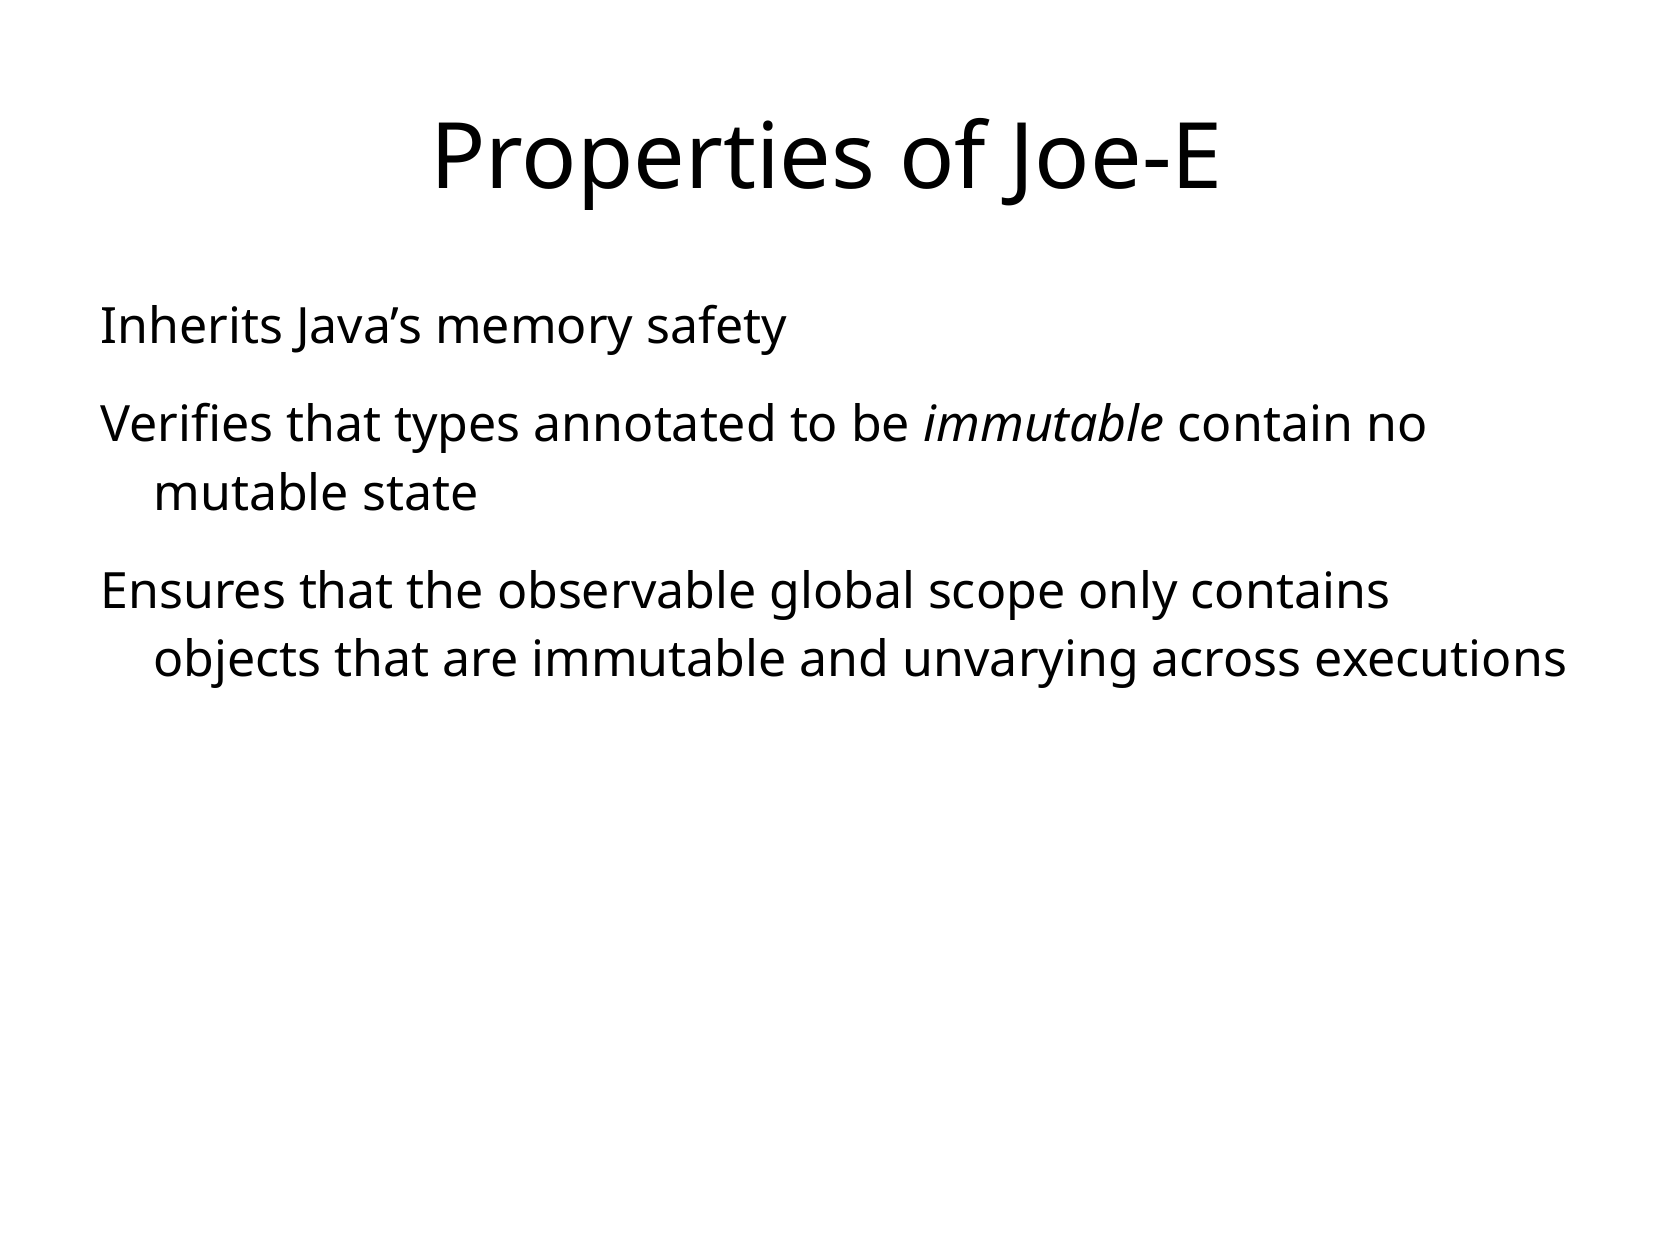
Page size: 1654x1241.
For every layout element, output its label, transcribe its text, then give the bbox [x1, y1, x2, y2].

list Inherits Java’s memory safety Verifies that types annotated to be immutable contain no mutable state Ensures that the observable global scope only contains objects that are immutable and unvarying across executions [82, 290, 1571, 1094]
title Properties of Joe-E [82, 56, 1571, 250]
